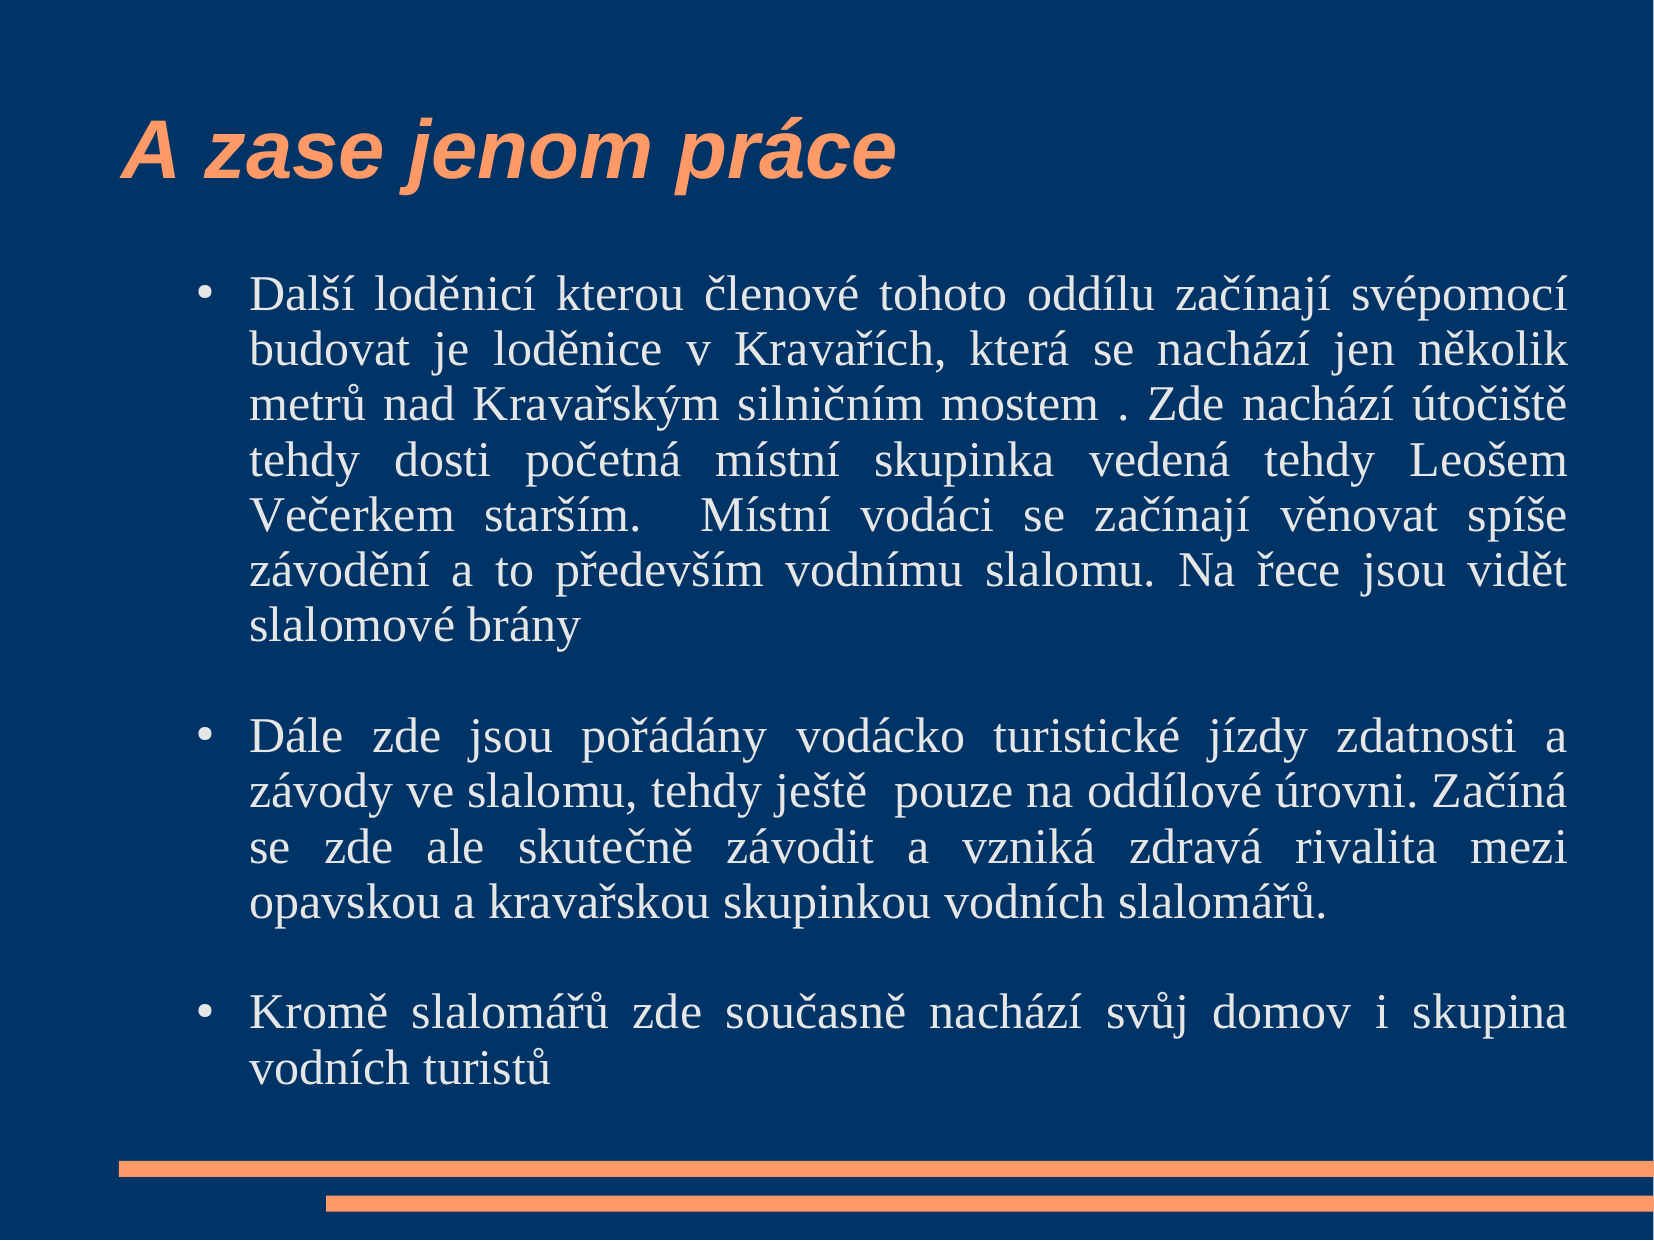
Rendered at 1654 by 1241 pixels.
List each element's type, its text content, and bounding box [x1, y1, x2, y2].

list Další loděnicí kterou členové tohoto oddílu začínají svépomocí budovat je loděnice v Kravařích, která se nachází jen několik metrů nad Kravařským silničním mostem . Zde nachází útočiště tehdy dosti početná místní skupinka vedená tehdy Leošem Večerkem starším. Místní vodáci se začínají věnovat spíše závodění a to především vodnímu slalomu. Na řece jsou vidět slalomové brány Dále zde jsou pořádány vodácko turistické jízdy zdatnosti a závody ve slalomu, tehdy ještě pouze na oddílové úrovni. Začíná se zde ale skutečně závodit a vzniká zdravá rivalita mezi opavskou a kravařskou skupinkou vodních slalomářů. Kromě slalomářů zde současně nachází svůj domov i skupina vodních turistů [178, 265, 1570, 1147]
title A zase jenom práce [121, 46, 1534, 254]
